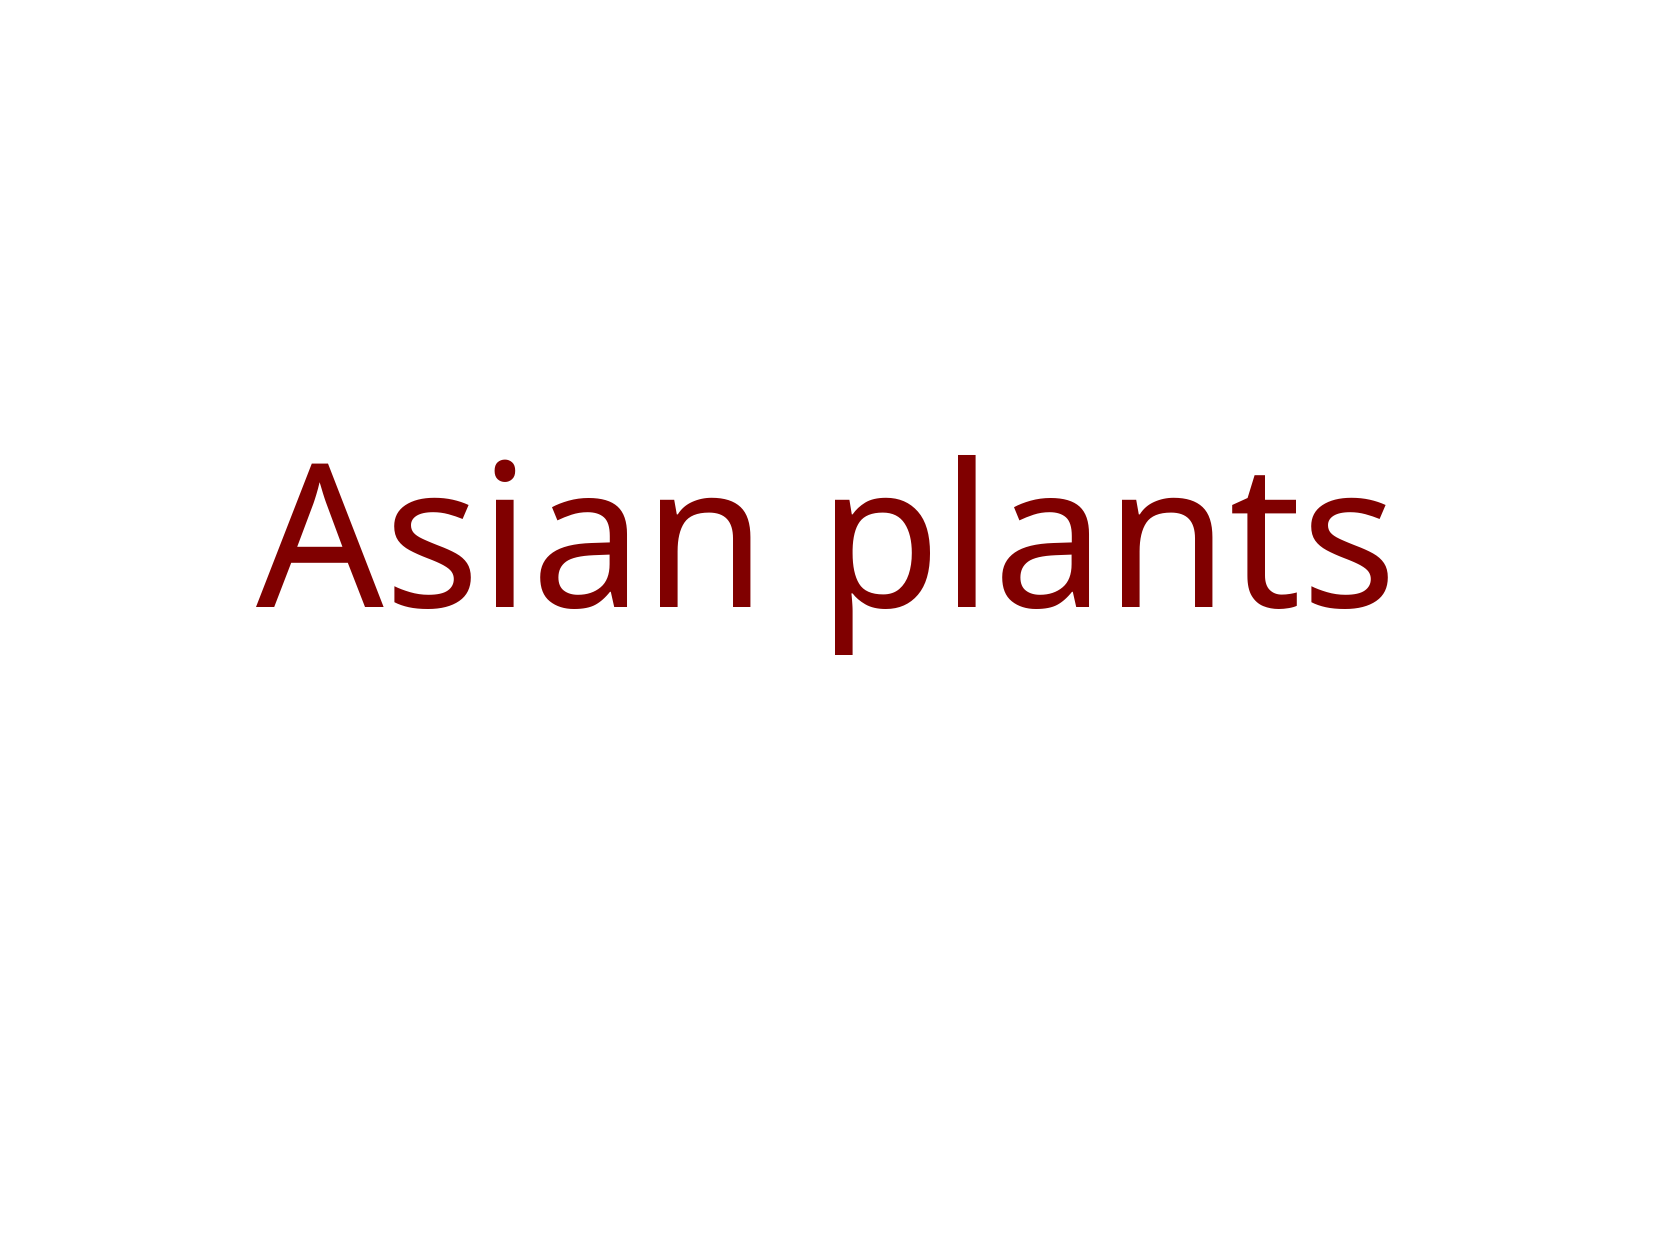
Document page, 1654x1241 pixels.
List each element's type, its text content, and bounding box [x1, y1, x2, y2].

subtitle Asian plants [82, 49, 1571, 1010]
